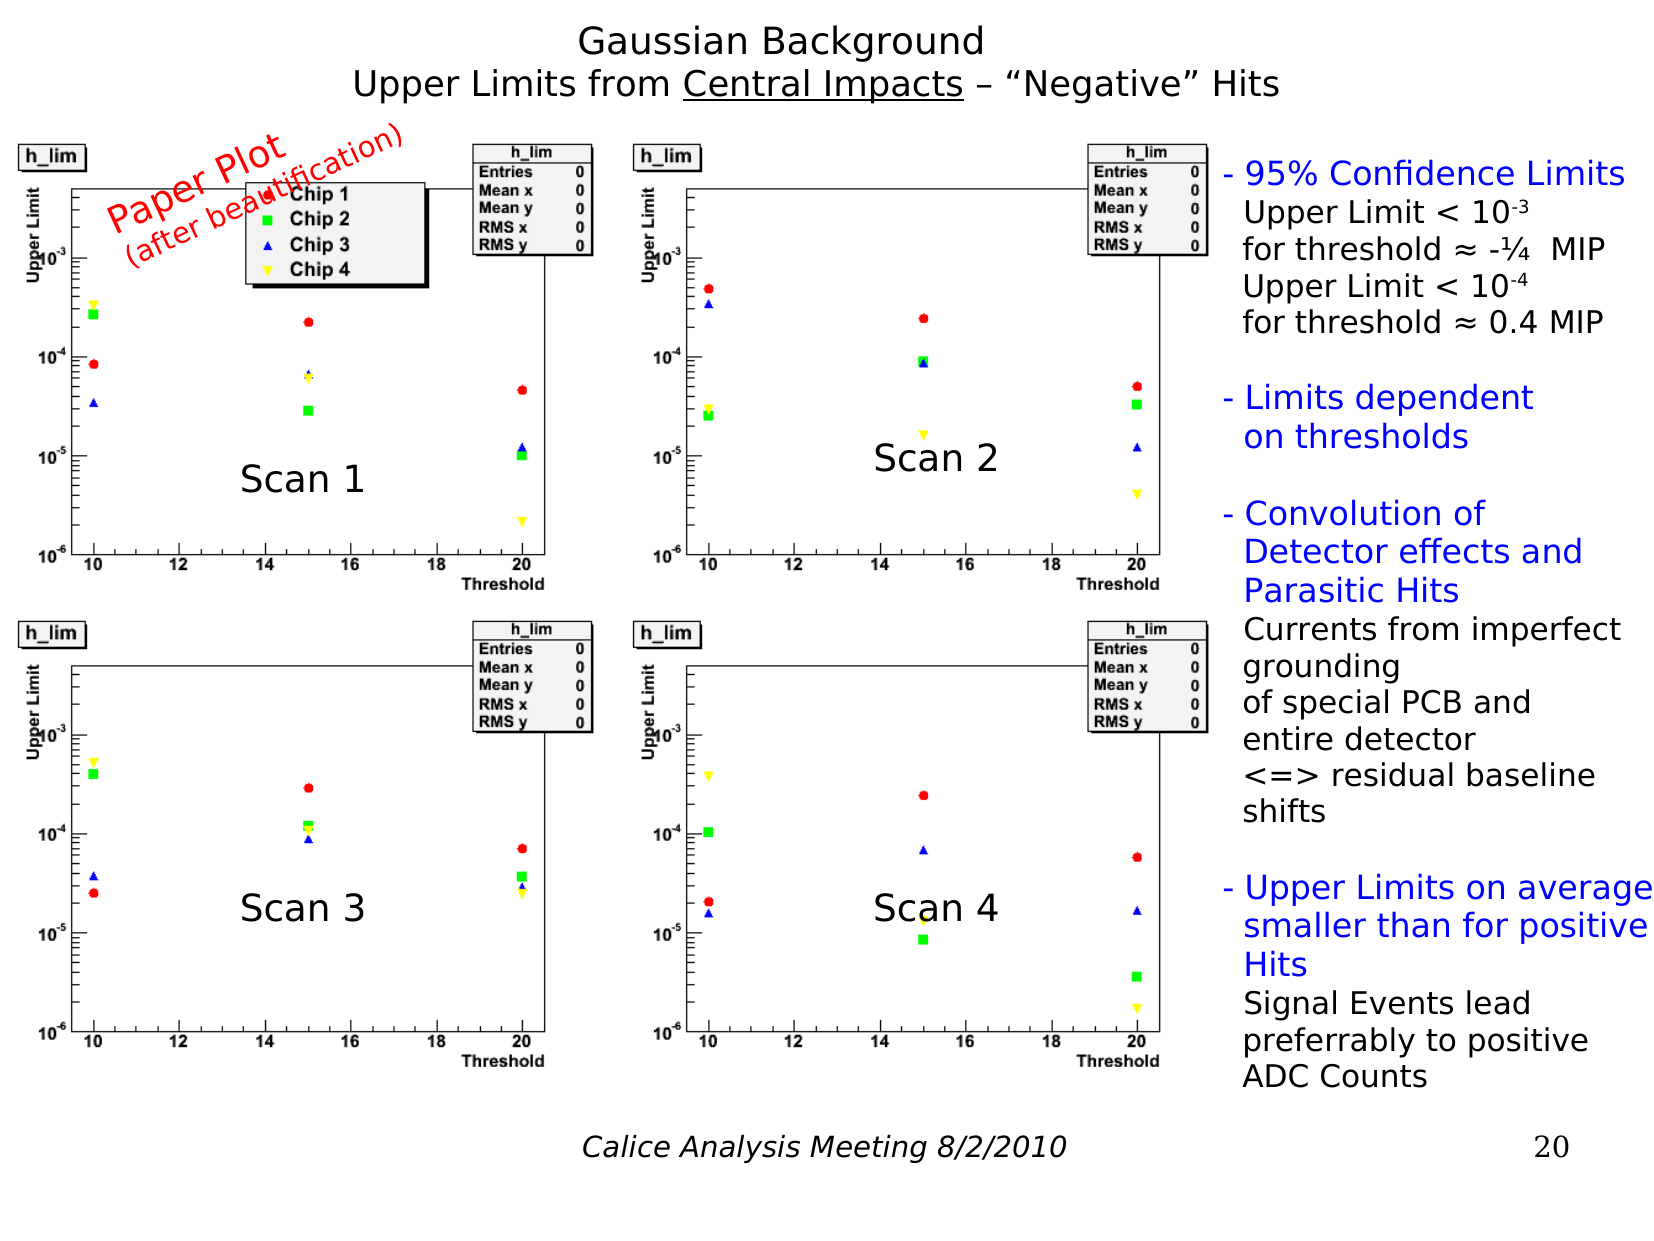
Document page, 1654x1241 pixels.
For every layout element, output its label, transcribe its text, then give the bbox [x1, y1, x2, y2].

text_box Scan 4 [858, 879, 1013, 938]
text_box Gaussian Background Upper Limits from Central Impacts – “Negative” Hits [337, 12, 1298, 113]
text_box Scan 1 [225, 450, 379, 509]
picture [2, 134, 1232, 1088]
text_box Scan 3 [225, 879, 380, 938]
text_box Scan 2 [858, 429, 1013, 488]
text_box - 95% Confidence Limits Upper Limit < 10-3 for threshold ≈ -¼ MIP Upper Limit < 10-4 for threshold ≈ 0.4 MIP - Limits dependent on thresholds - Convolution of Detector effects and Parasitic Hits Currents from imperfect grounding of special PCB and entire detector <=> residual baseline shifts - Upper Limits on average smaller than for positive Hits Signal Events lead preferrably to positive ADC Counts [1207, 147, 1653, 1142]
text_box Paper Plot (after beautification) [83, 63, 425, 288]
